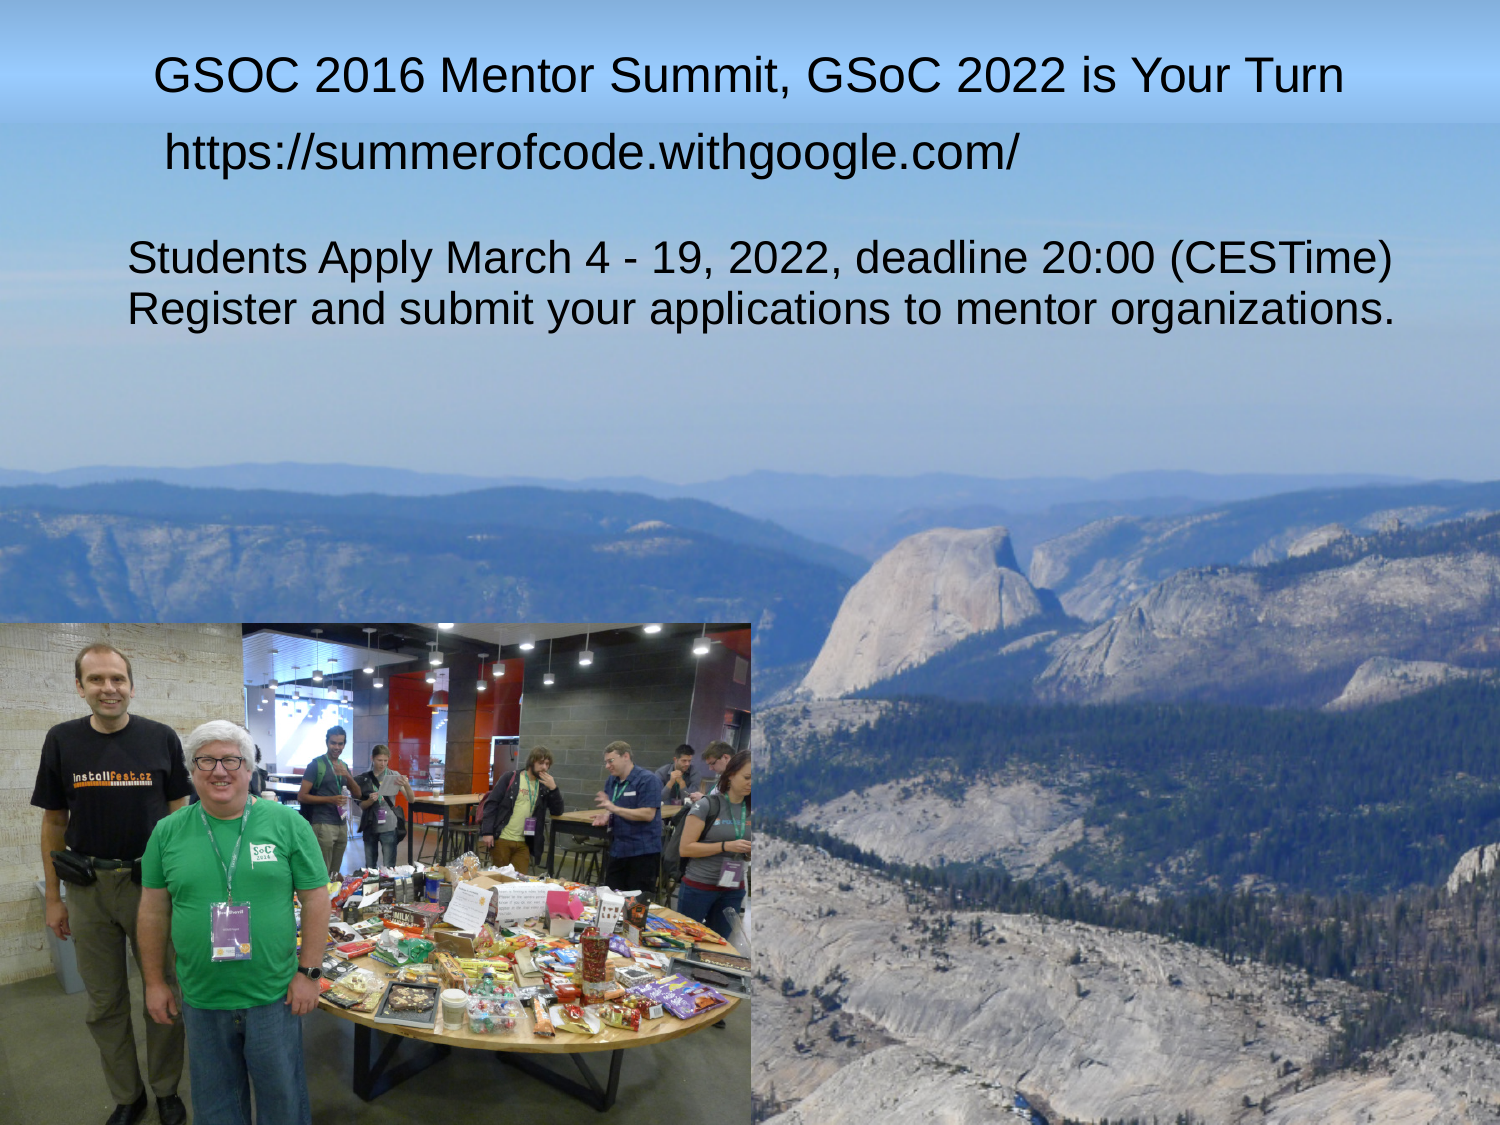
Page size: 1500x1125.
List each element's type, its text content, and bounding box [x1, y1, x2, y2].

title GSOC 2016 Mentor Summit, GSoC 2022 is Your Turn [0, 0, 1500, 123]
text_box Students Apply March 4 - 19, 2022, deadline 20:00 (CESTime) Register and submit your applications to mentor organizations. [112, 182, 1449, 436]
text_box https://summerofcode.withgoogle.com/ [150, 117, 1154, 182]
picture [0, 123, 1500, 1125]
